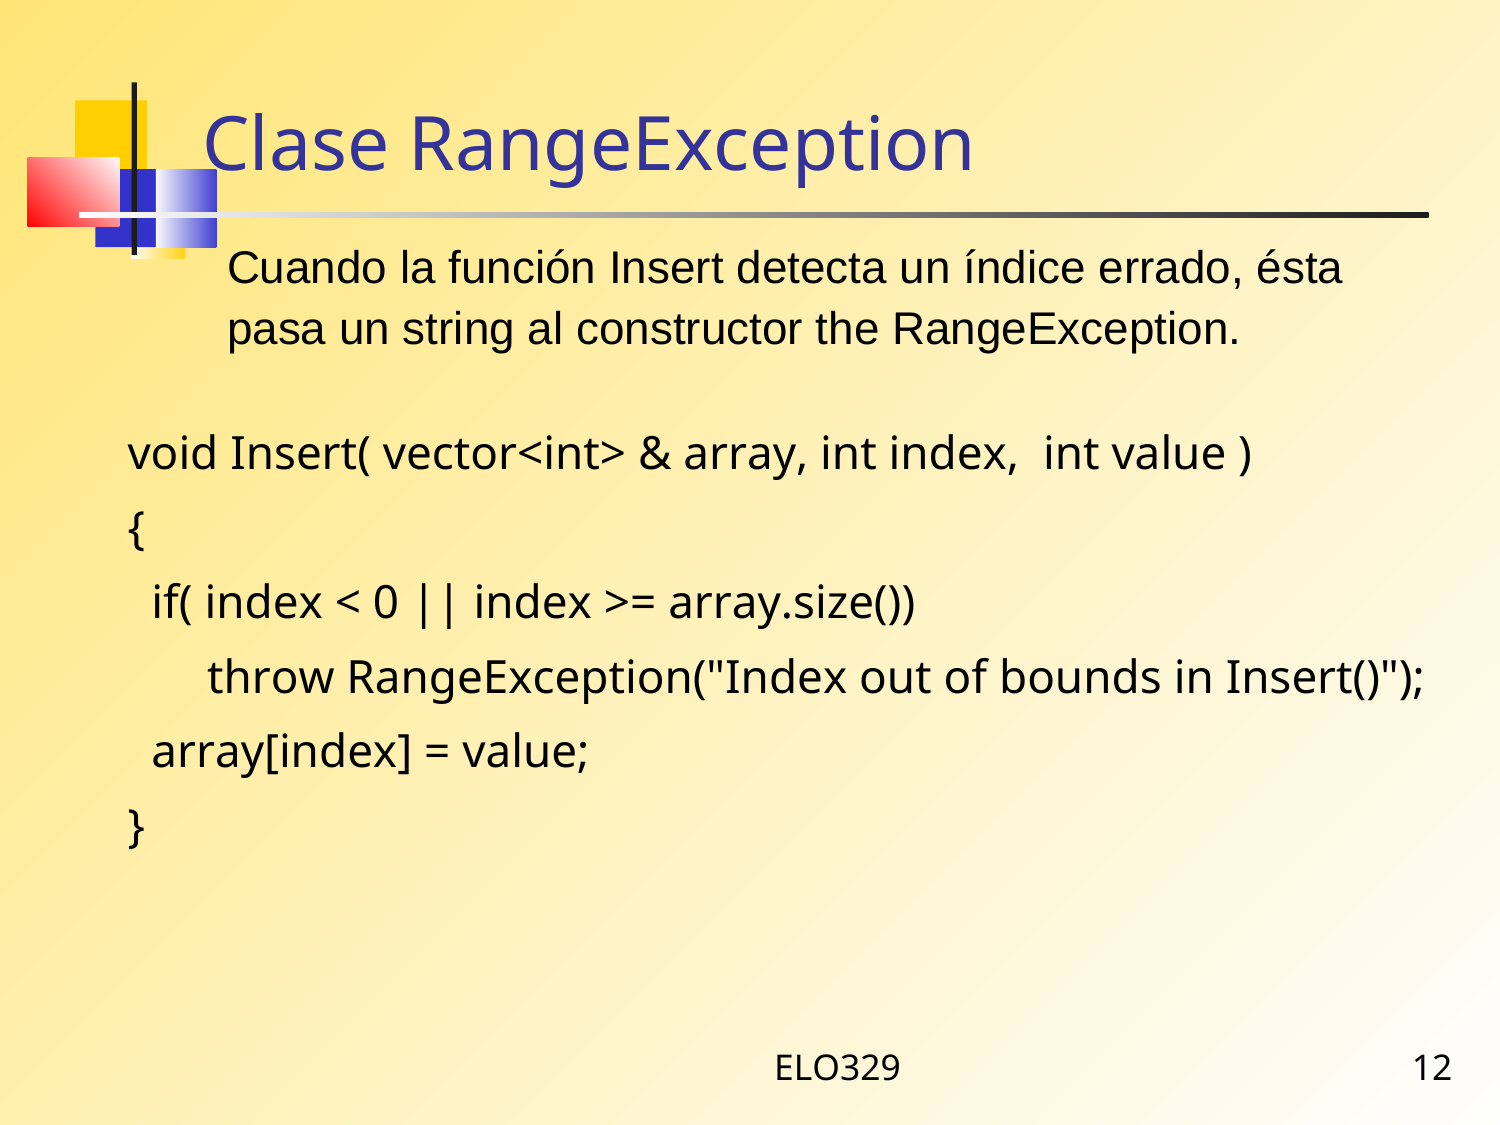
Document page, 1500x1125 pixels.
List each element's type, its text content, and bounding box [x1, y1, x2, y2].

text_box Cuando la función Insert detecta un índice errado, ésta pasa un string al constructor the RangeException. [212, 224, 1401, 362]
title Clase RangeException [187, 37, 1466, 201]
list void Insert( vector<int> & array, int index, int value )‏ { if( index < 0 || index >= array.size())‏ throw RangeException("Index out of bounds in Insert()"); array[index] = value; } [112, 412, 1463, 1017]
